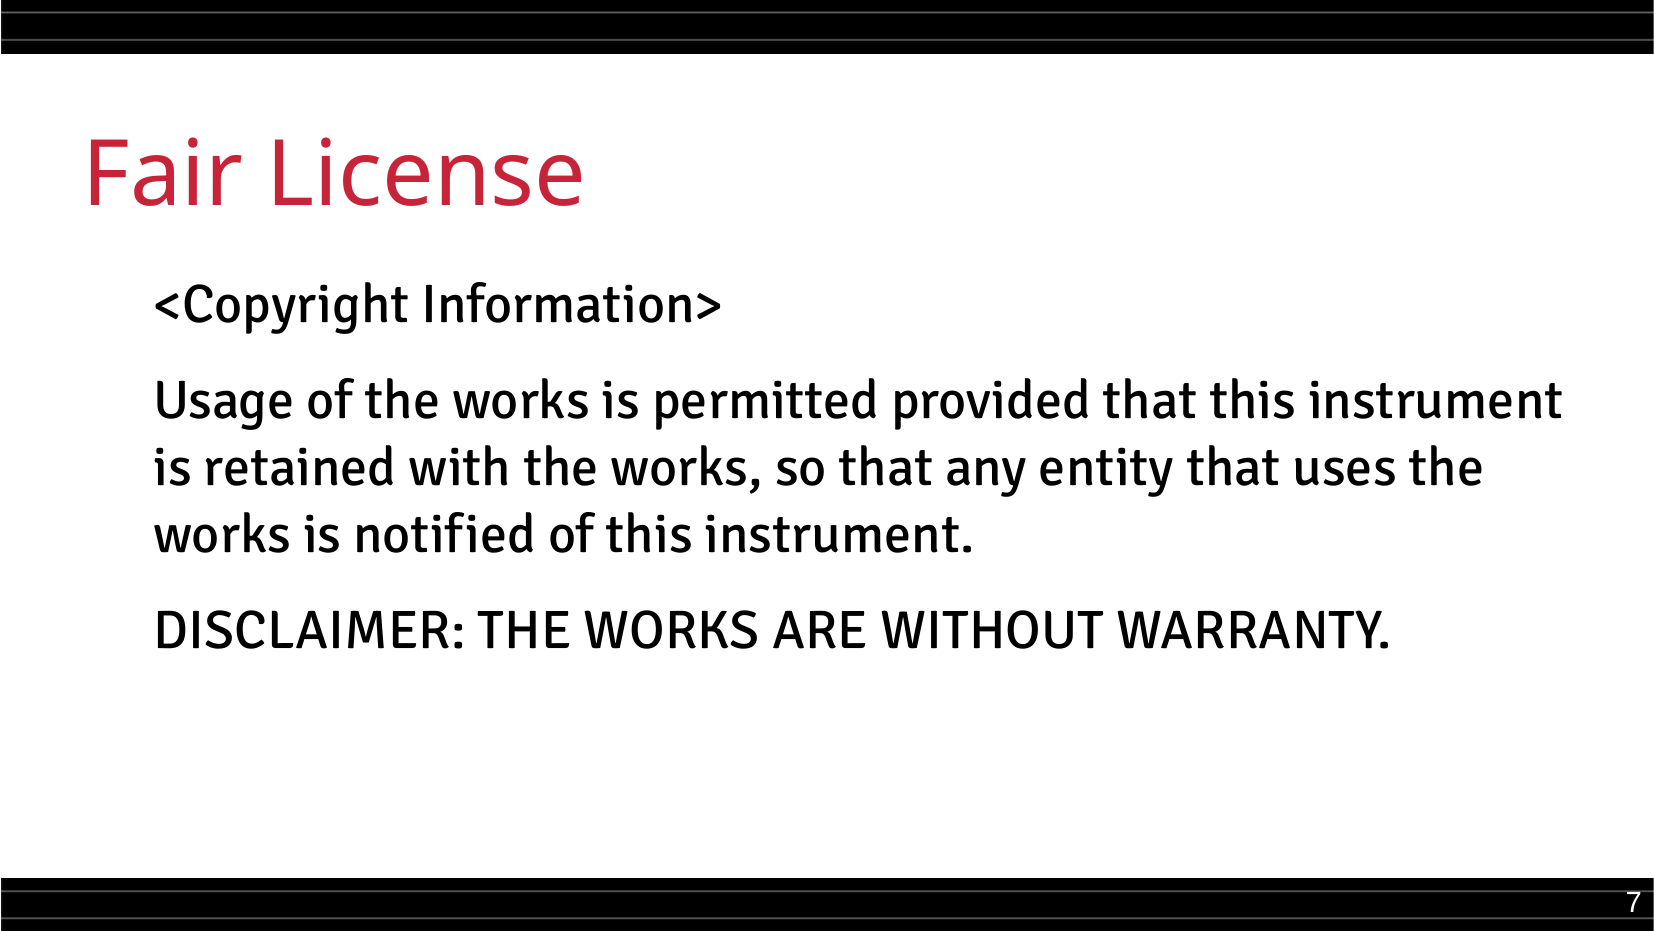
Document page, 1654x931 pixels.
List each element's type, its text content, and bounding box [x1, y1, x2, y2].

picture [1, 878, 1654, 931]
list <Copyright Information> Usage of the works is permitted provided that this instrument is retained with the works, so that any entity that uses the works is notified of this instrument. DISCLAIMER: THE WORKS ARE WITHOUT WARRANTY. [82, 271, 1571, 812]
title Fair License [82, 92, 1571, 249]
picture [1, 0, 1654, 54]
